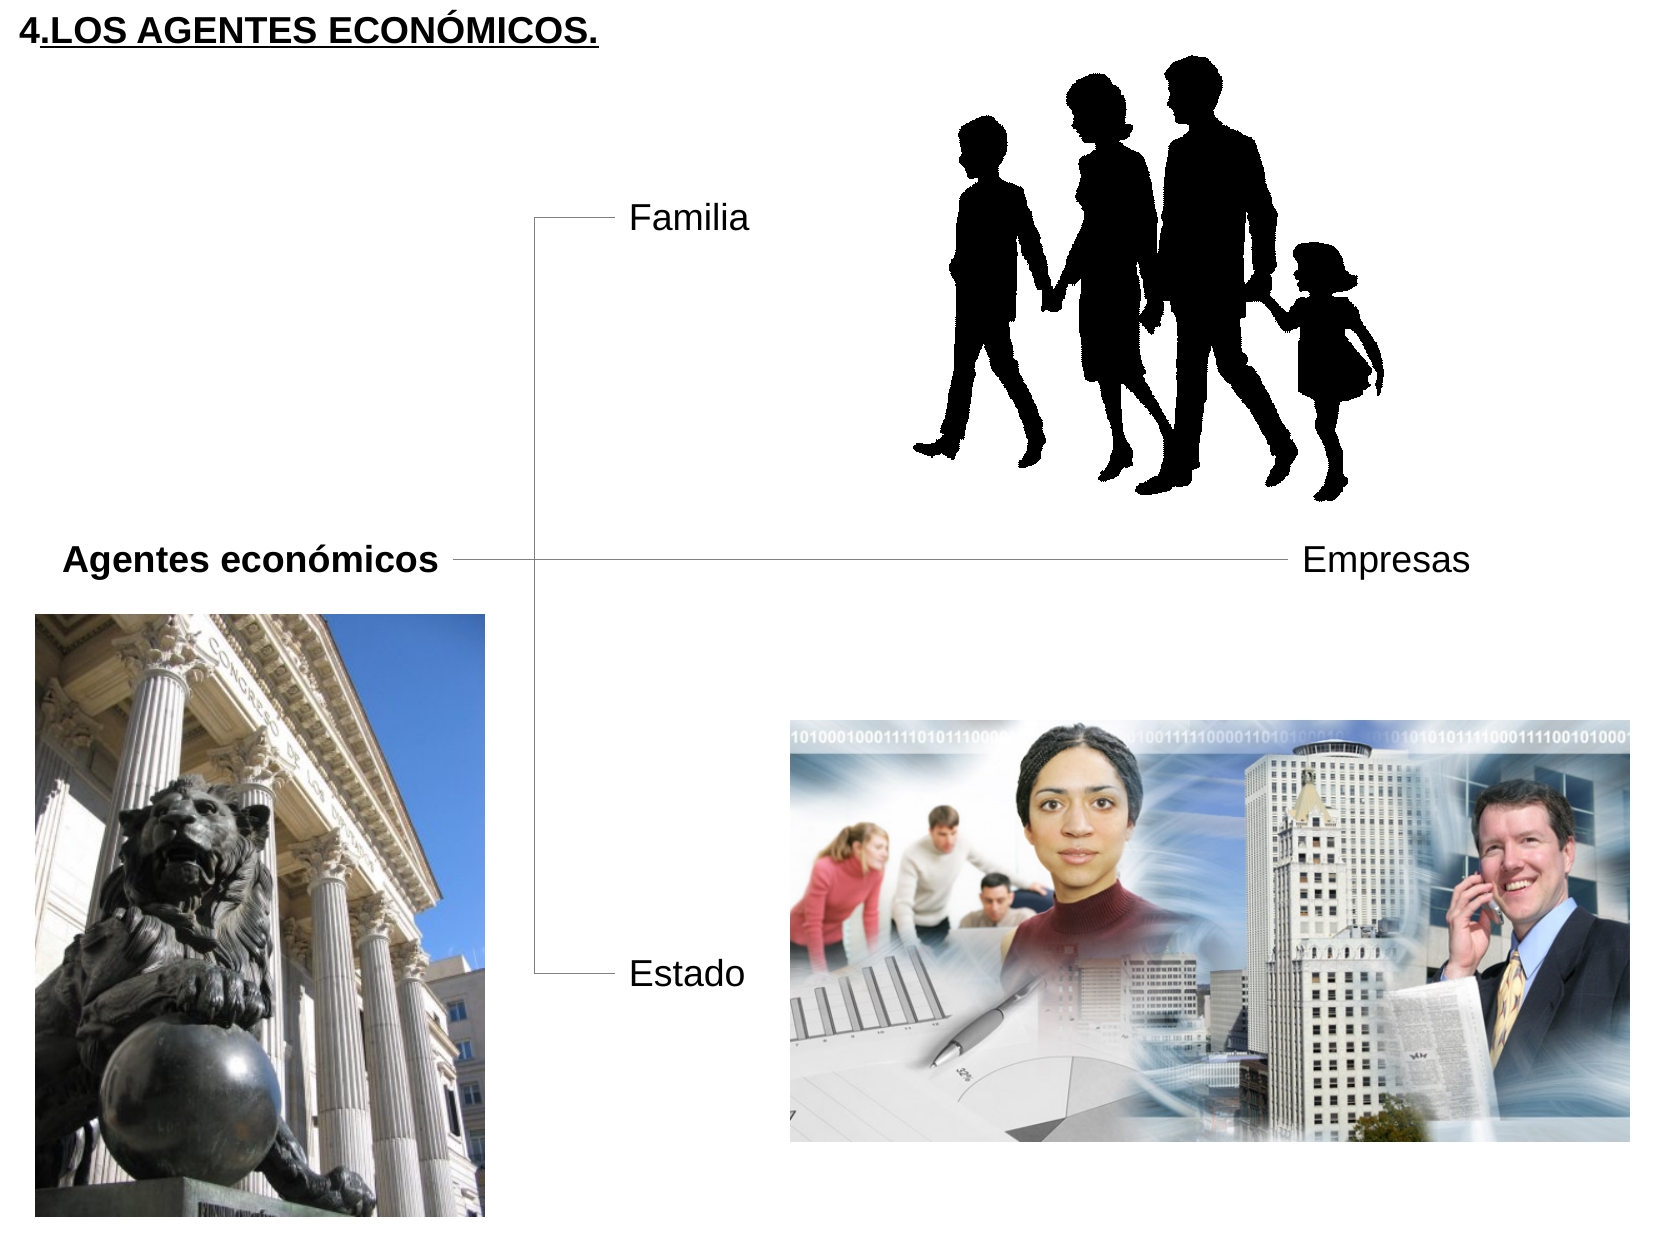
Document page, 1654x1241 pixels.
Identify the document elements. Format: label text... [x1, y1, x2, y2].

picture [35, 614, 485, 1217]
text_box 4.LOS AGENTES ECONÓMICOS. [4, 2, 615, 60]
text_box Empresas [1287, 531, 1486, 589]
picture [909, 35, 1408, 520]
text_box Agentes económicos [47, 531, 454, 589]
picture [790, 720, 1630, 1142]
text_box Estado [614, 944, 761, 1002]
text_box Familia [614, 188, 765, 246]
